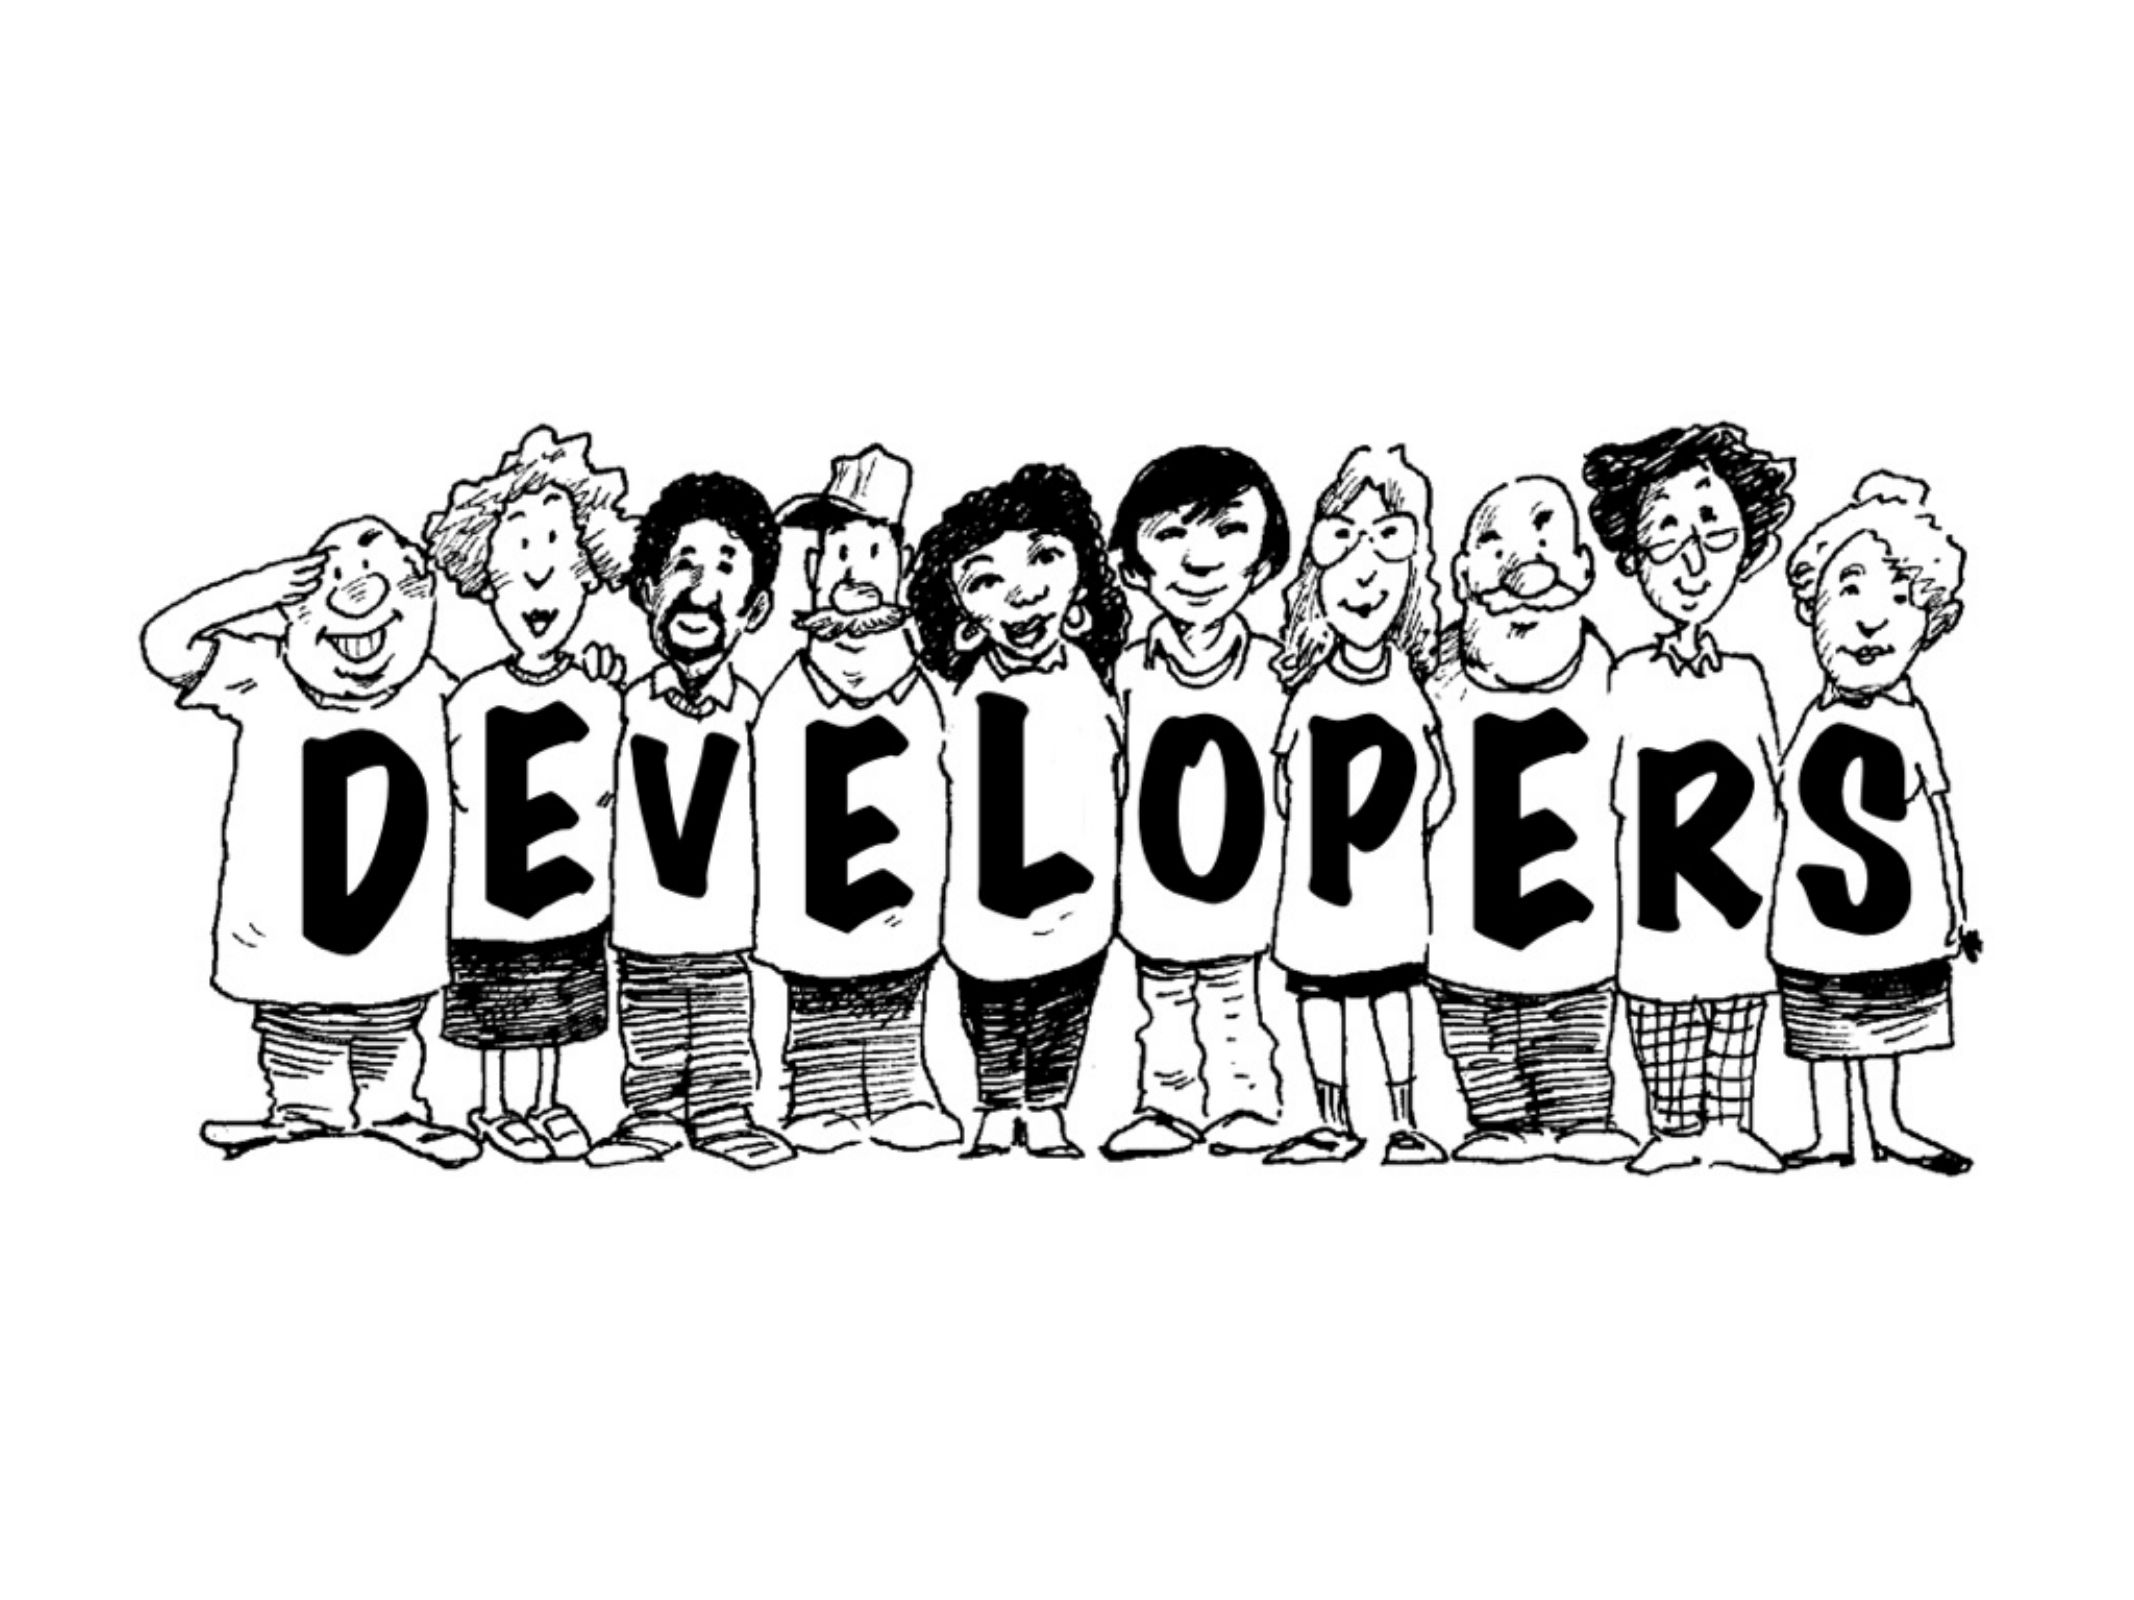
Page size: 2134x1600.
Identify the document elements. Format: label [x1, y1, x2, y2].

picture [129, 410, 2005, 1188]
